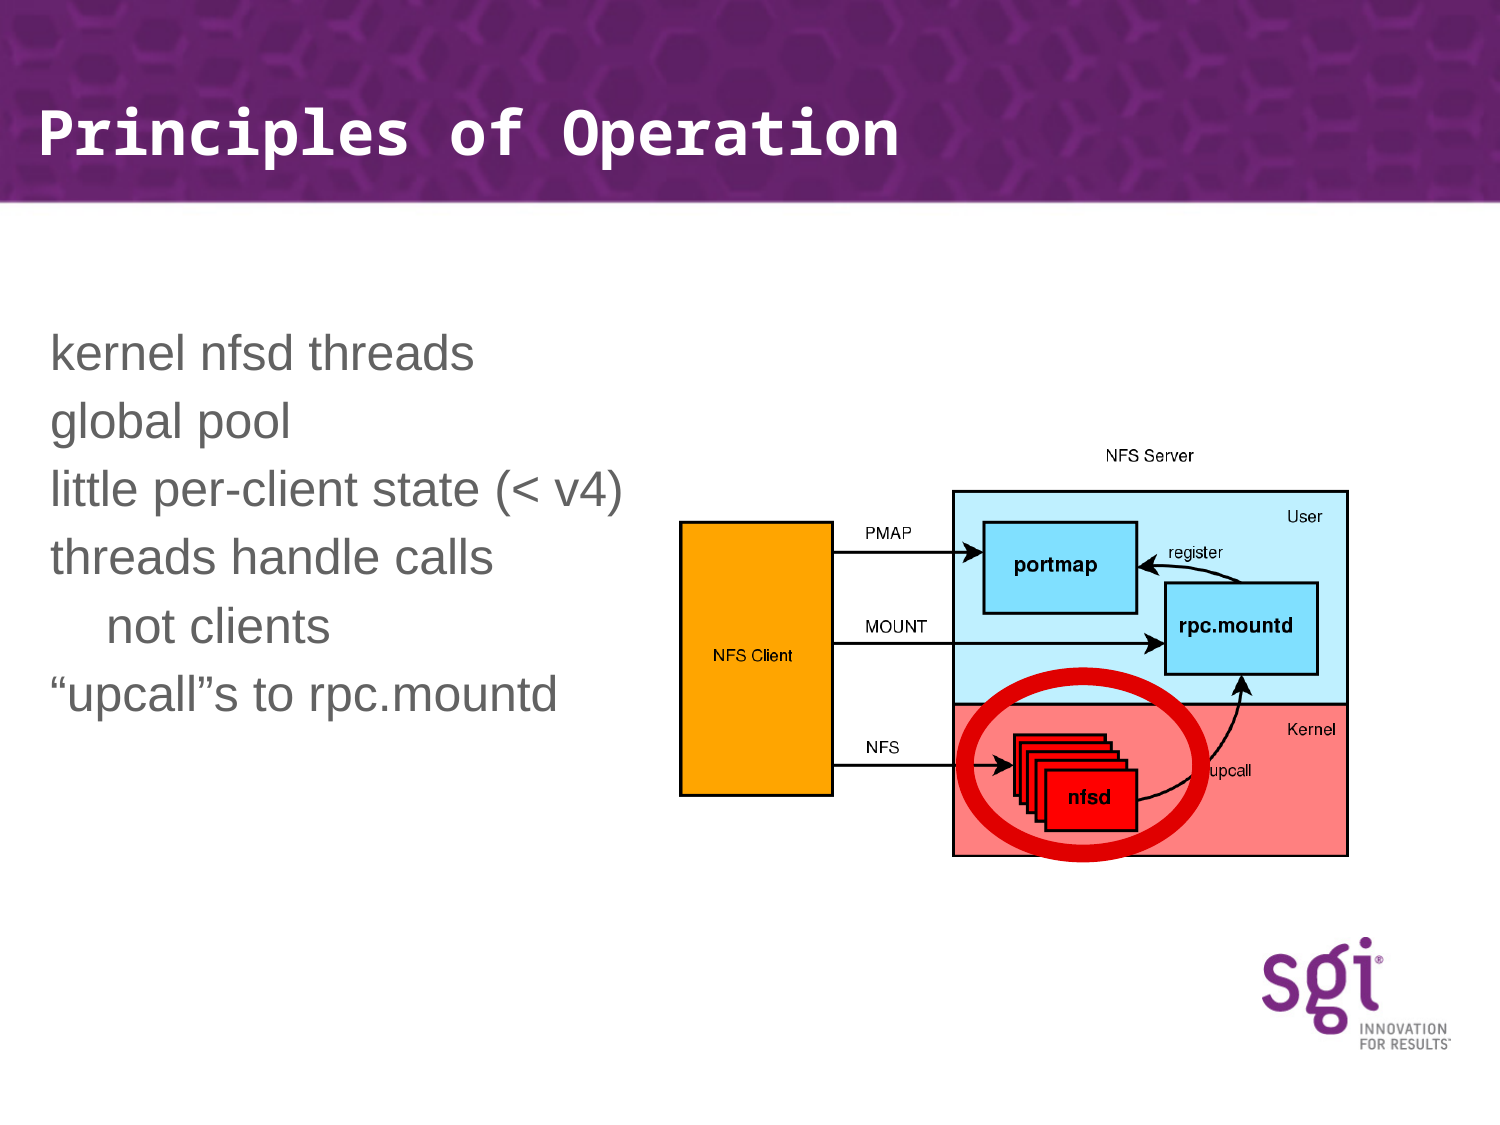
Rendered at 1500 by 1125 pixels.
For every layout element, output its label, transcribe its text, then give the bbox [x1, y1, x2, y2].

list kernel nfsd threads global pool little per-client state (< v4) threads handle calls not clients “upcall”s to rpc.mountd [50, 324, 1326, 848]
picture [0, 0, 1500, 1050]
title Principles of Operation [37, 37, 1313, 226]
